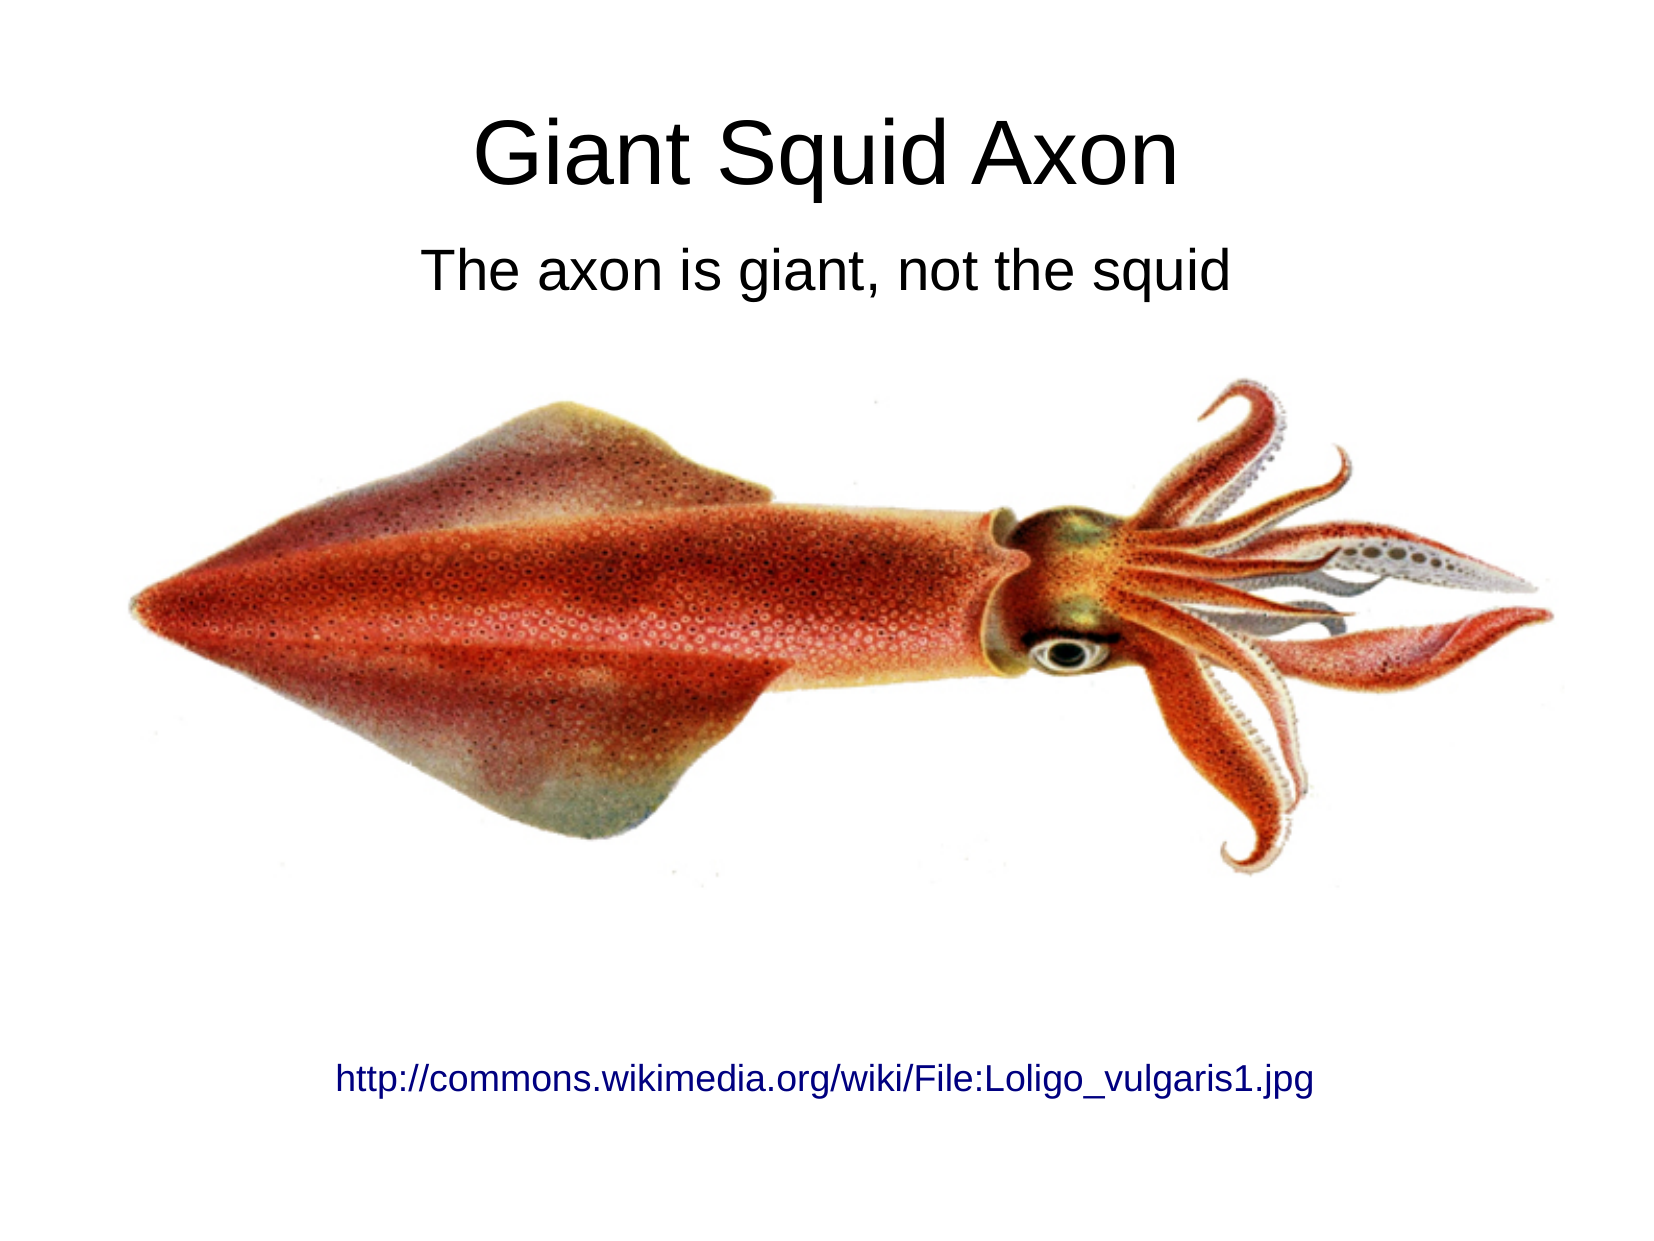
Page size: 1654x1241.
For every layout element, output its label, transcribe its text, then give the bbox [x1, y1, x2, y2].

title Giant Squid Axon [82, 49, 1571, 257]
text_box The axon is giant, not the squid [266, 230, 1388, 311]
picture [108, 360, 1567, 890]
text_box http://commons.wikimedia.org/wiki/File:Loligo_vulgaris1.jpg [320, 1050, 1334, 1107]
